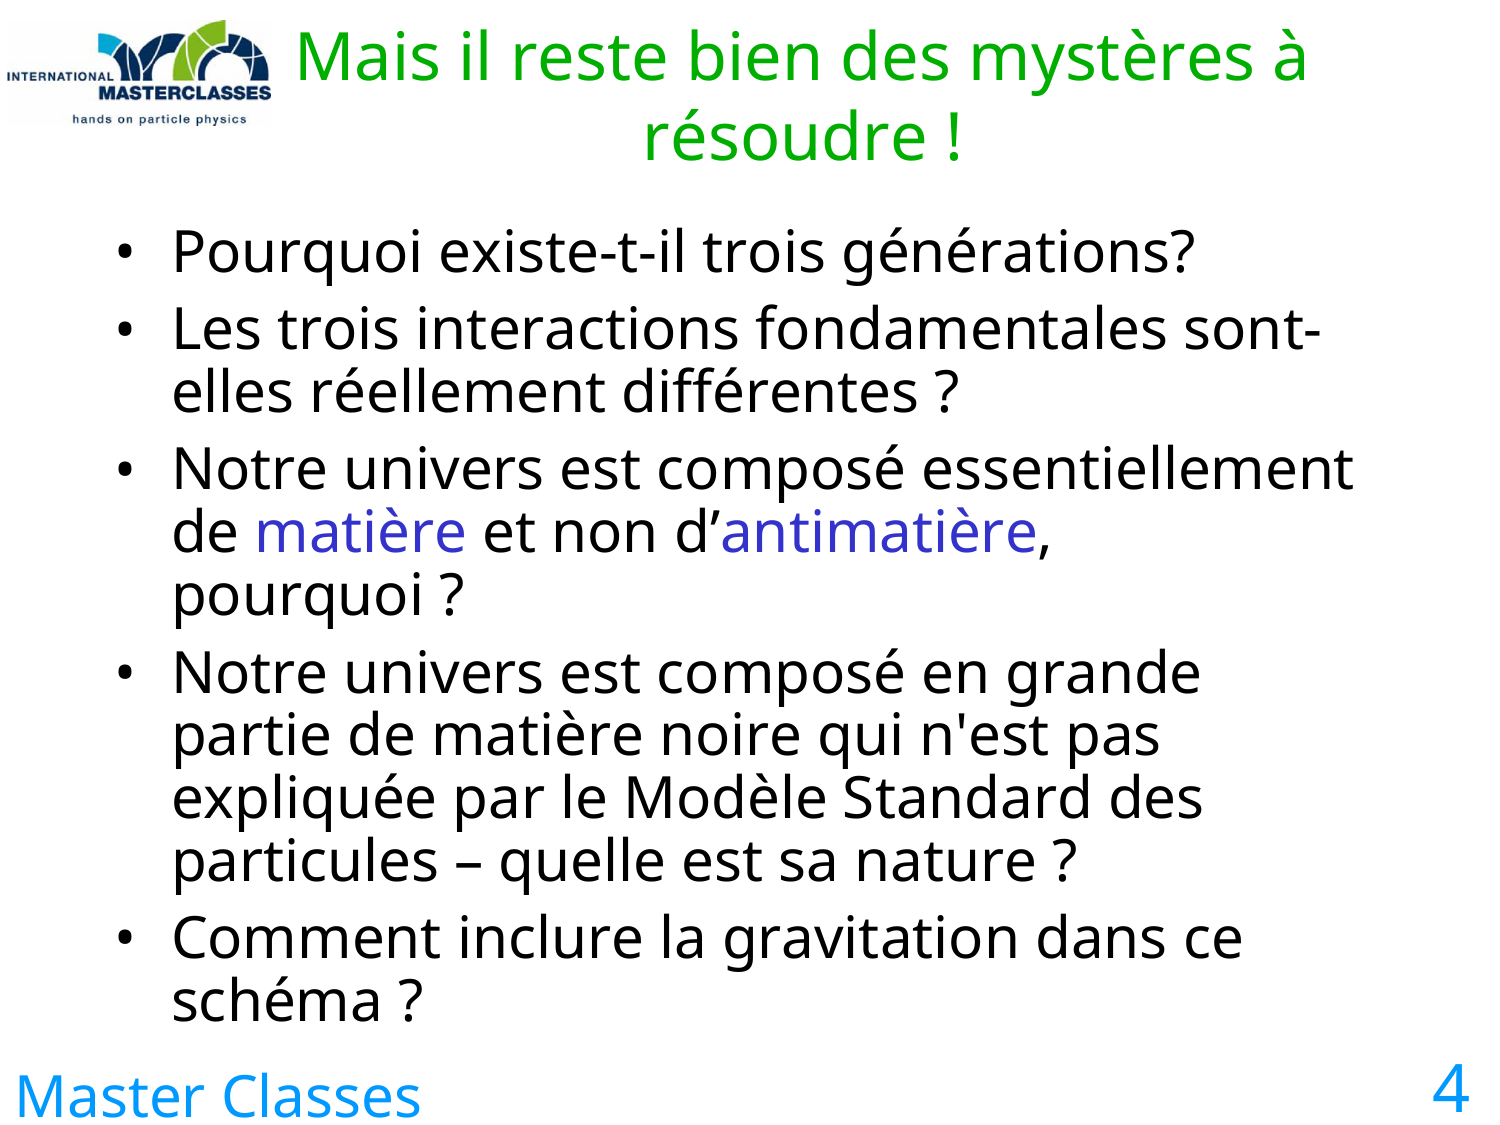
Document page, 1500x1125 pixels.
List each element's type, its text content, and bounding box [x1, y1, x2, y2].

list Pourquoi existe-t-il trois générations? Les trois interactions fondamentales sont-elles réellement différentes ? Notre univers est composé essentiellement de matière et non d’antimatière, pourquoi ? Notre univers est composé en grande partie de matière noire qui n'est pas expliquée par le Modèle Standard des particules – quelle est sa nature ? Comment inclure la gravitation dans ce schéma ? [99, 214, 1375, 1125]
picture [2, 10, 165, 130]
title Mais il reste bien des mystères à résoudre ! [165, 0, 1441, 188]
